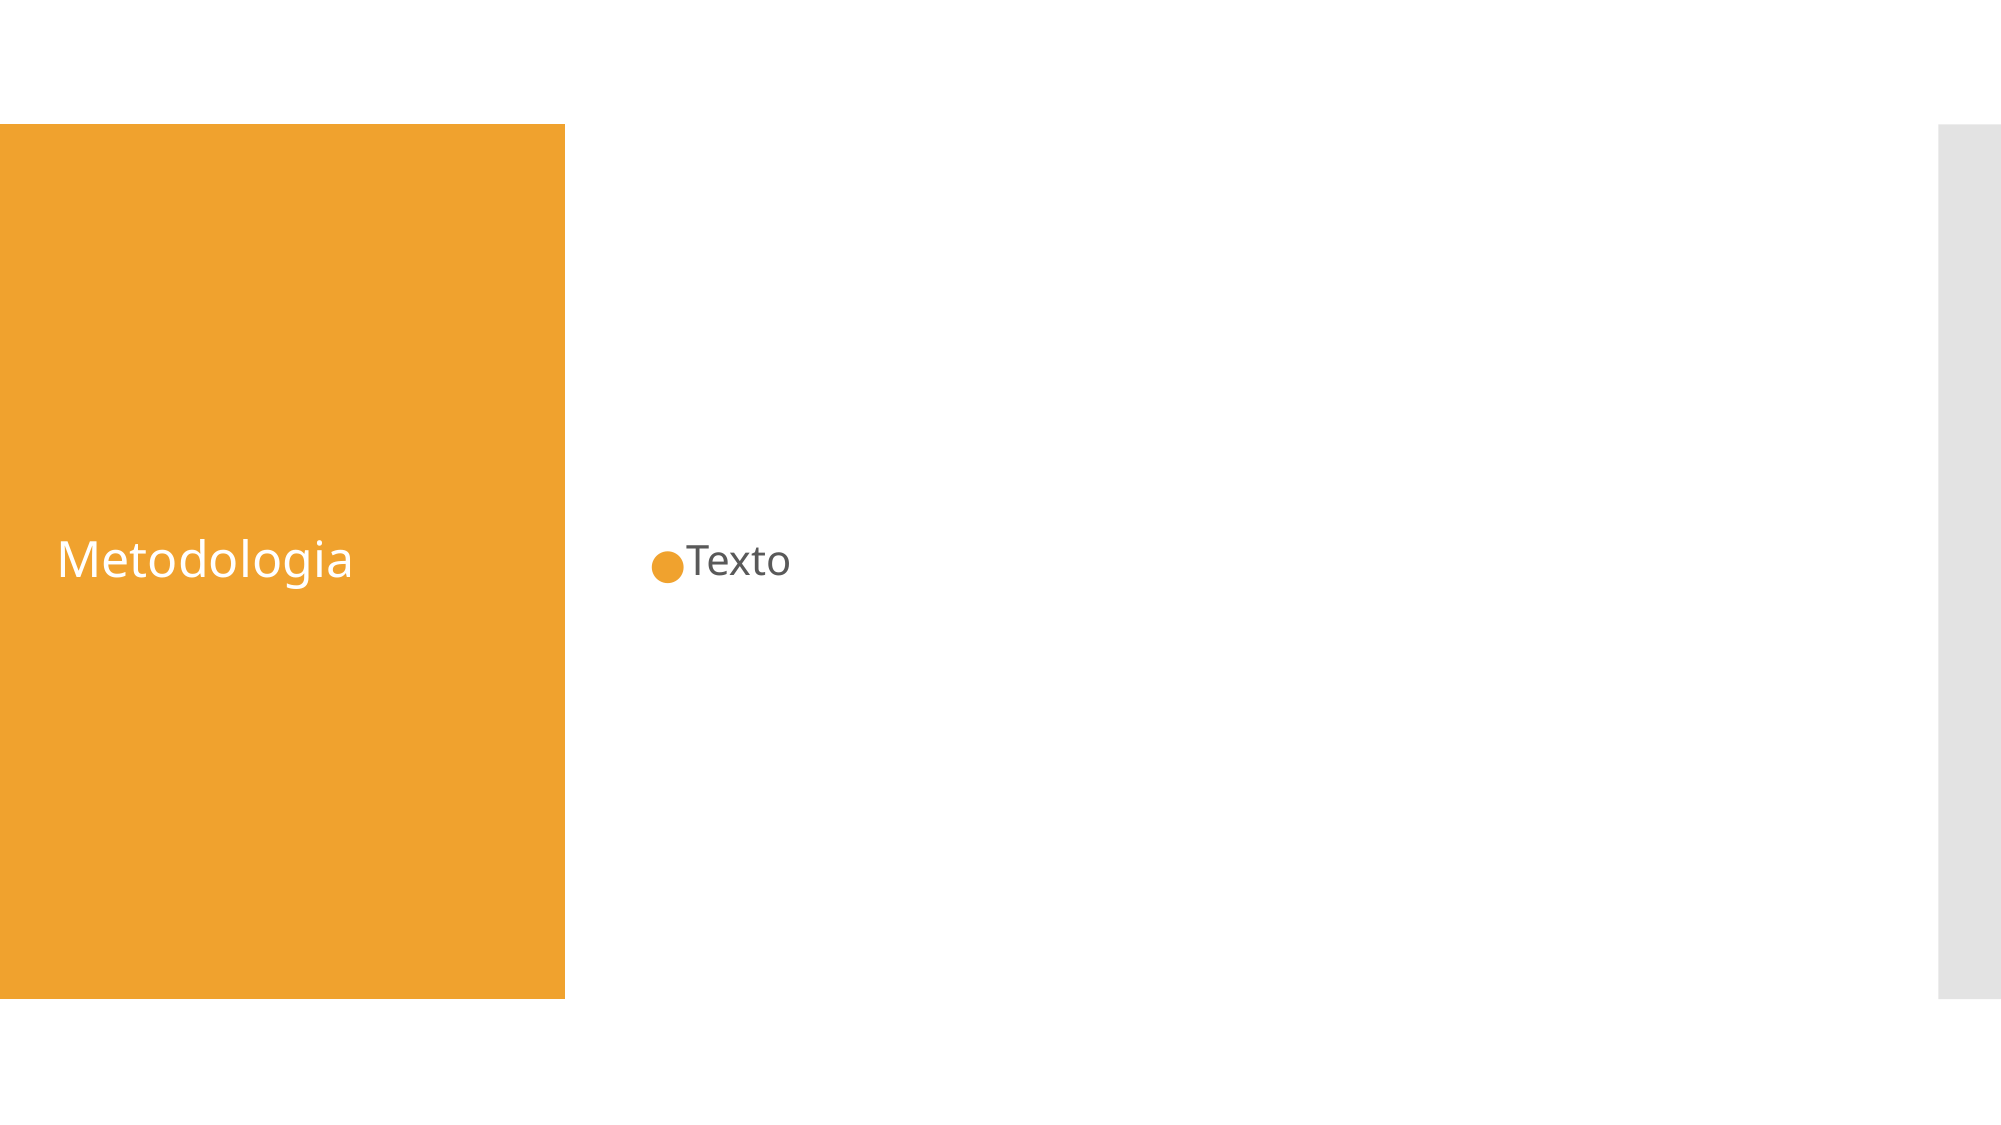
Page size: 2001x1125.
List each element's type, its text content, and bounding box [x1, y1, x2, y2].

text_box Texto [635, 142, 1835, 982]
text_box Metodologia [41, 184, 525, 939]
